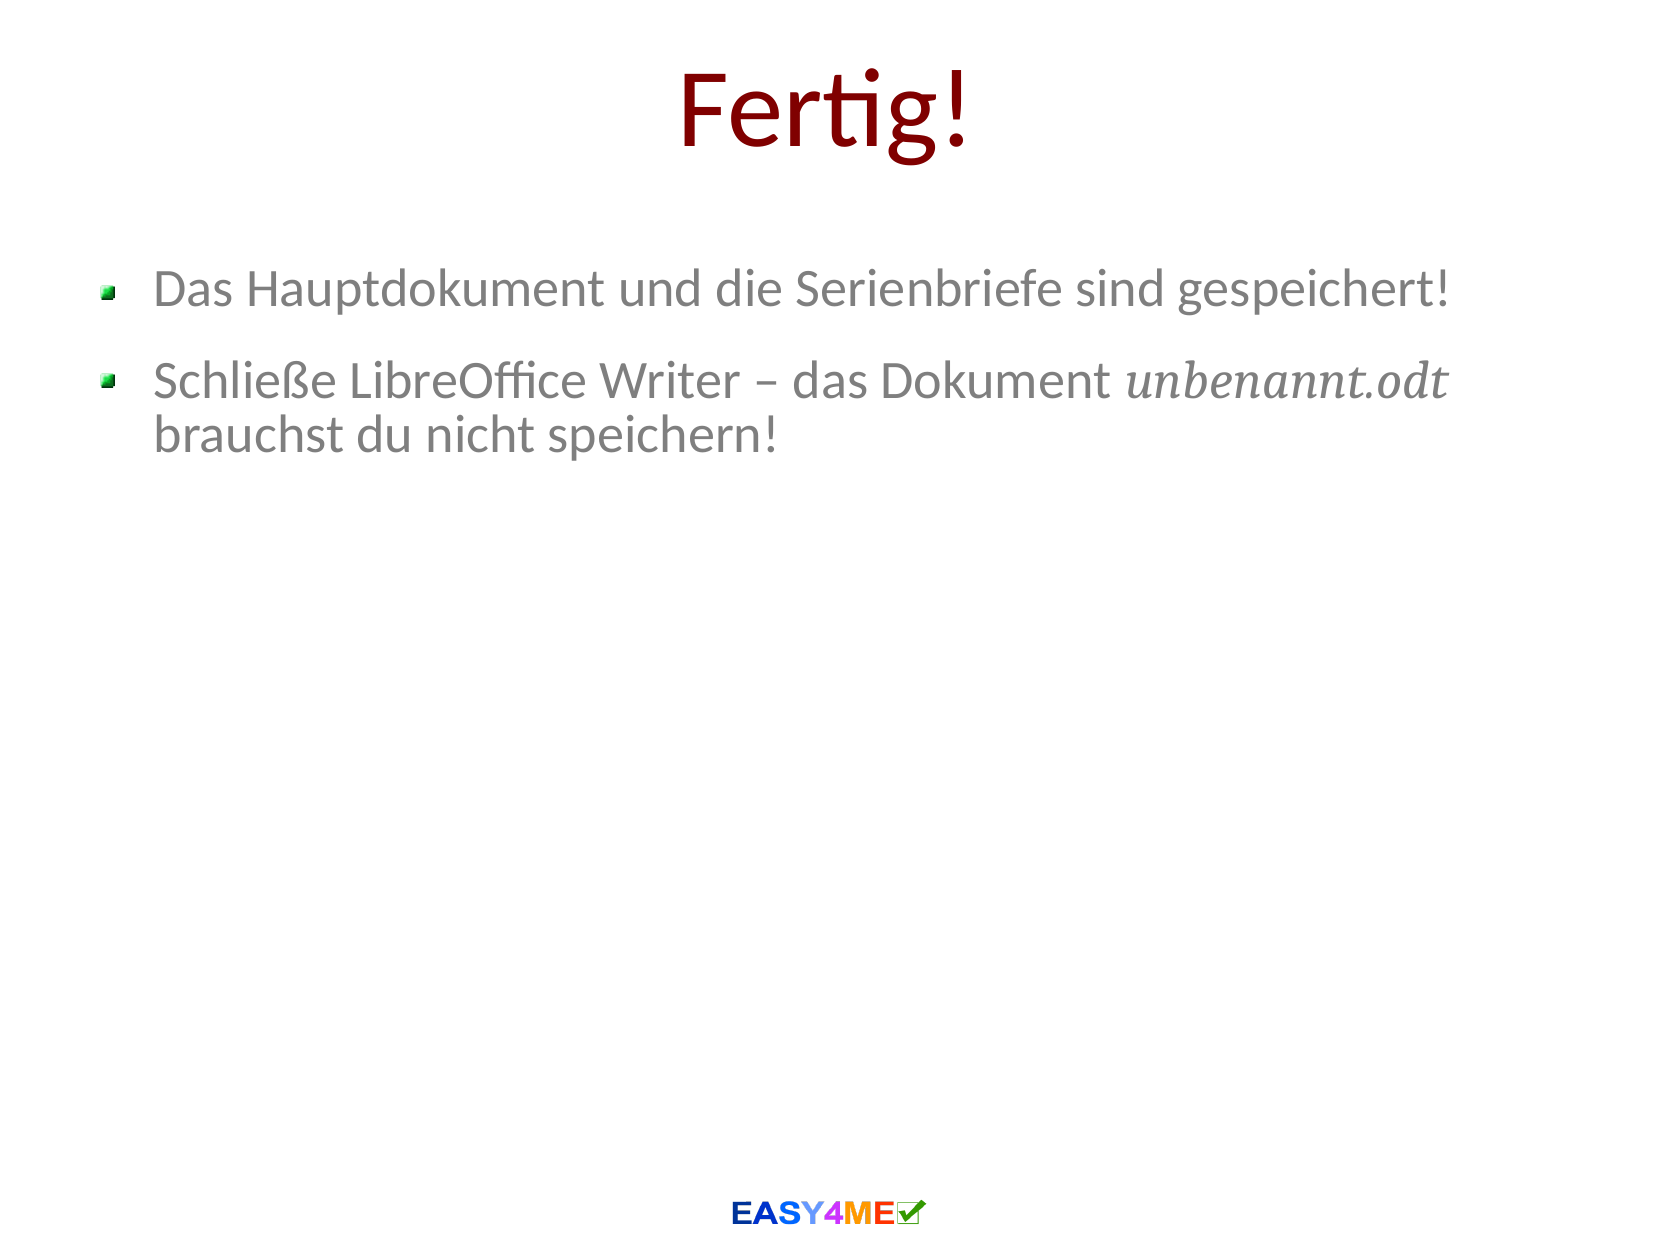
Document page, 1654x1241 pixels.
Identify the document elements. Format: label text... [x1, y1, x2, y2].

list Das Hauptdokument und die Serienbriefe sind gespeichert! Schließe LibreOffice Writer – das Dokument unbenannt.odt brauchst du nicht speichern! [82, 265, 1577, 1010]
picture [726, 1195, 934, 1229]
title Fertig! [82, 41, 1571, 195]
